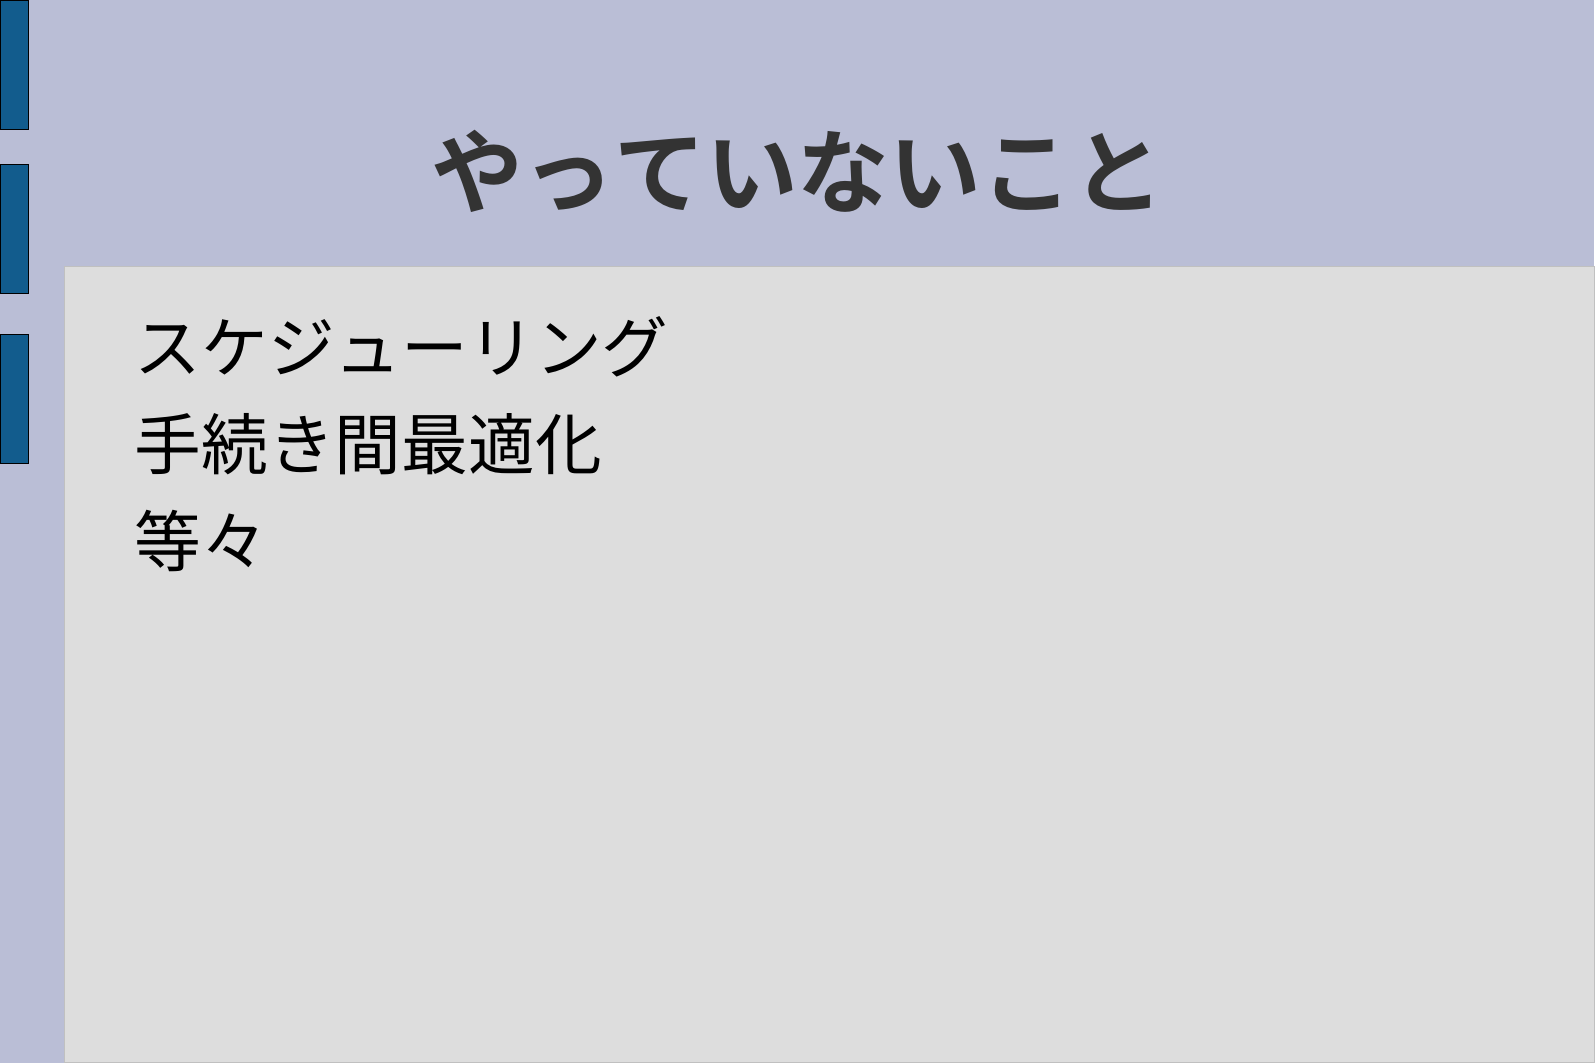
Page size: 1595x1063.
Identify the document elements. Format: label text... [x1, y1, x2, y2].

title やっていないこと [117, 78, 1479, 256]
list スケジューリング 手続き間最適化 等々 [117, 295, 1479, 966]
